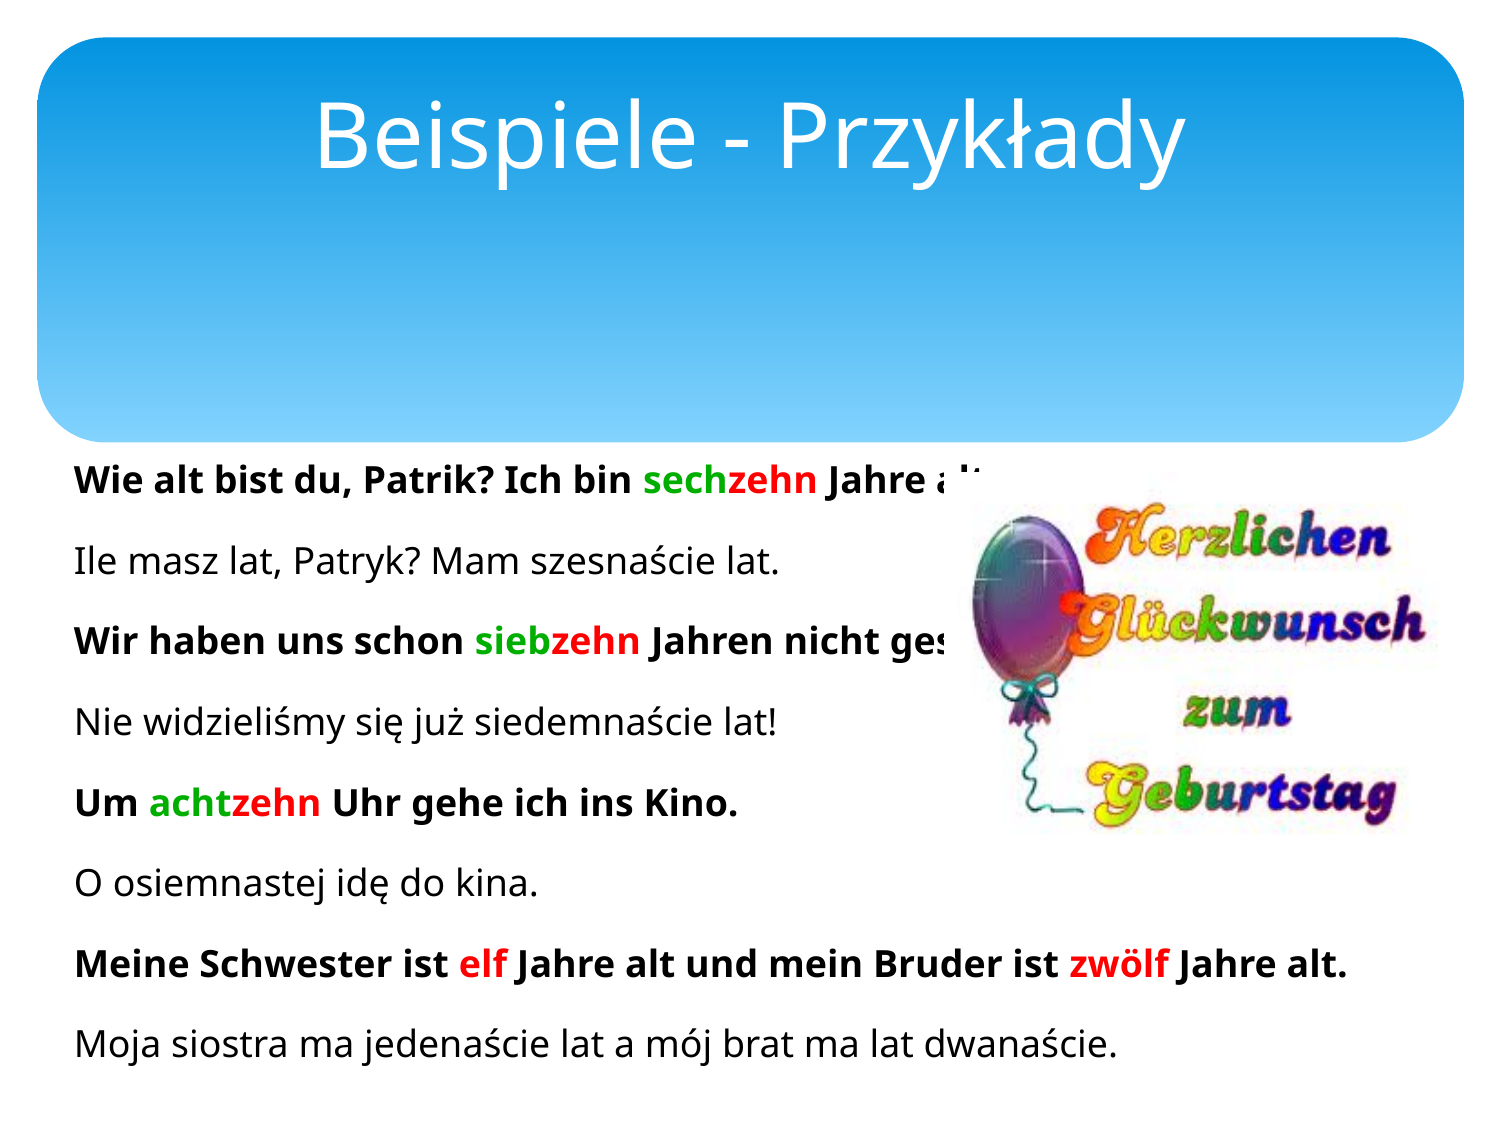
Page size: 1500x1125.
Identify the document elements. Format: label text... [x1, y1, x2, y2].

list Wie alt bist du, Patrik? Ich bin sechzehn Jahre alt. Ile masz lat, Patryk? Mam szesnaście lat. Wir haben uns schon siebzehn Jahren nicht gesehen! Nie widzieliśmy się już siedemnaście lat! Um achtzehn Uhr gehe ich ins Kino. O osiemnastej idę do kina. Meine Schwester ist elf Jahre alt und mein Bruder ist zwölf Jahre alt. Moja siostra ma jedenaście lat a mój brat ma lat dwanaście. [59, 438, 1447, 1125]
picture [944, 472, 1447, 846]
title Beispiele - Przykłady [75, 55, 1425, 261]
